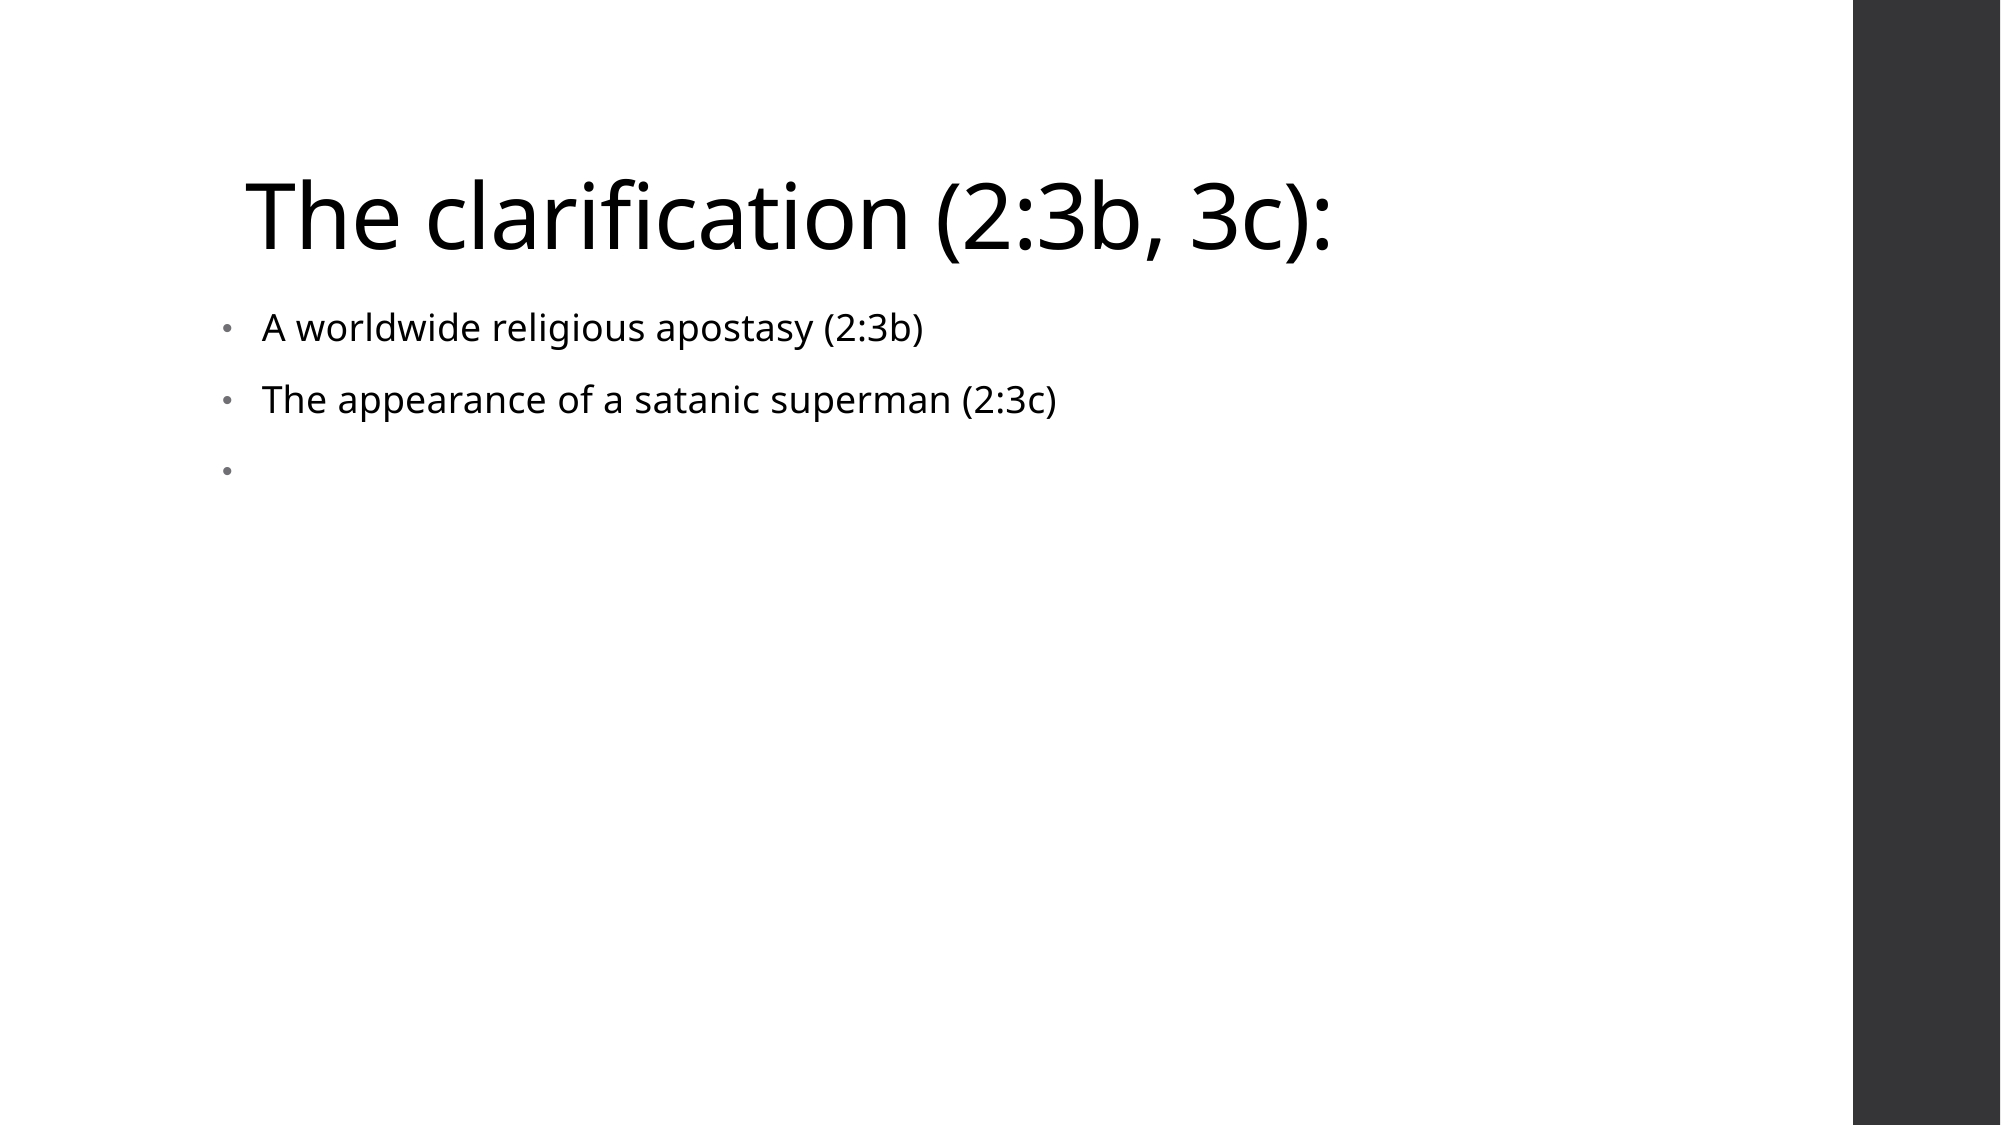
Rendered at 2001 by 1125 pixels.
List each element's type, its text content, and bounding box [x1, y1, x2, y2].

title The clarification (2:3b, 3c): [206, 60, 1797, 278]
list A worldwide religious apostasy (2:3b) The appearance of a satanic superman (2:3c) [206, 299, 1617, 1014]
